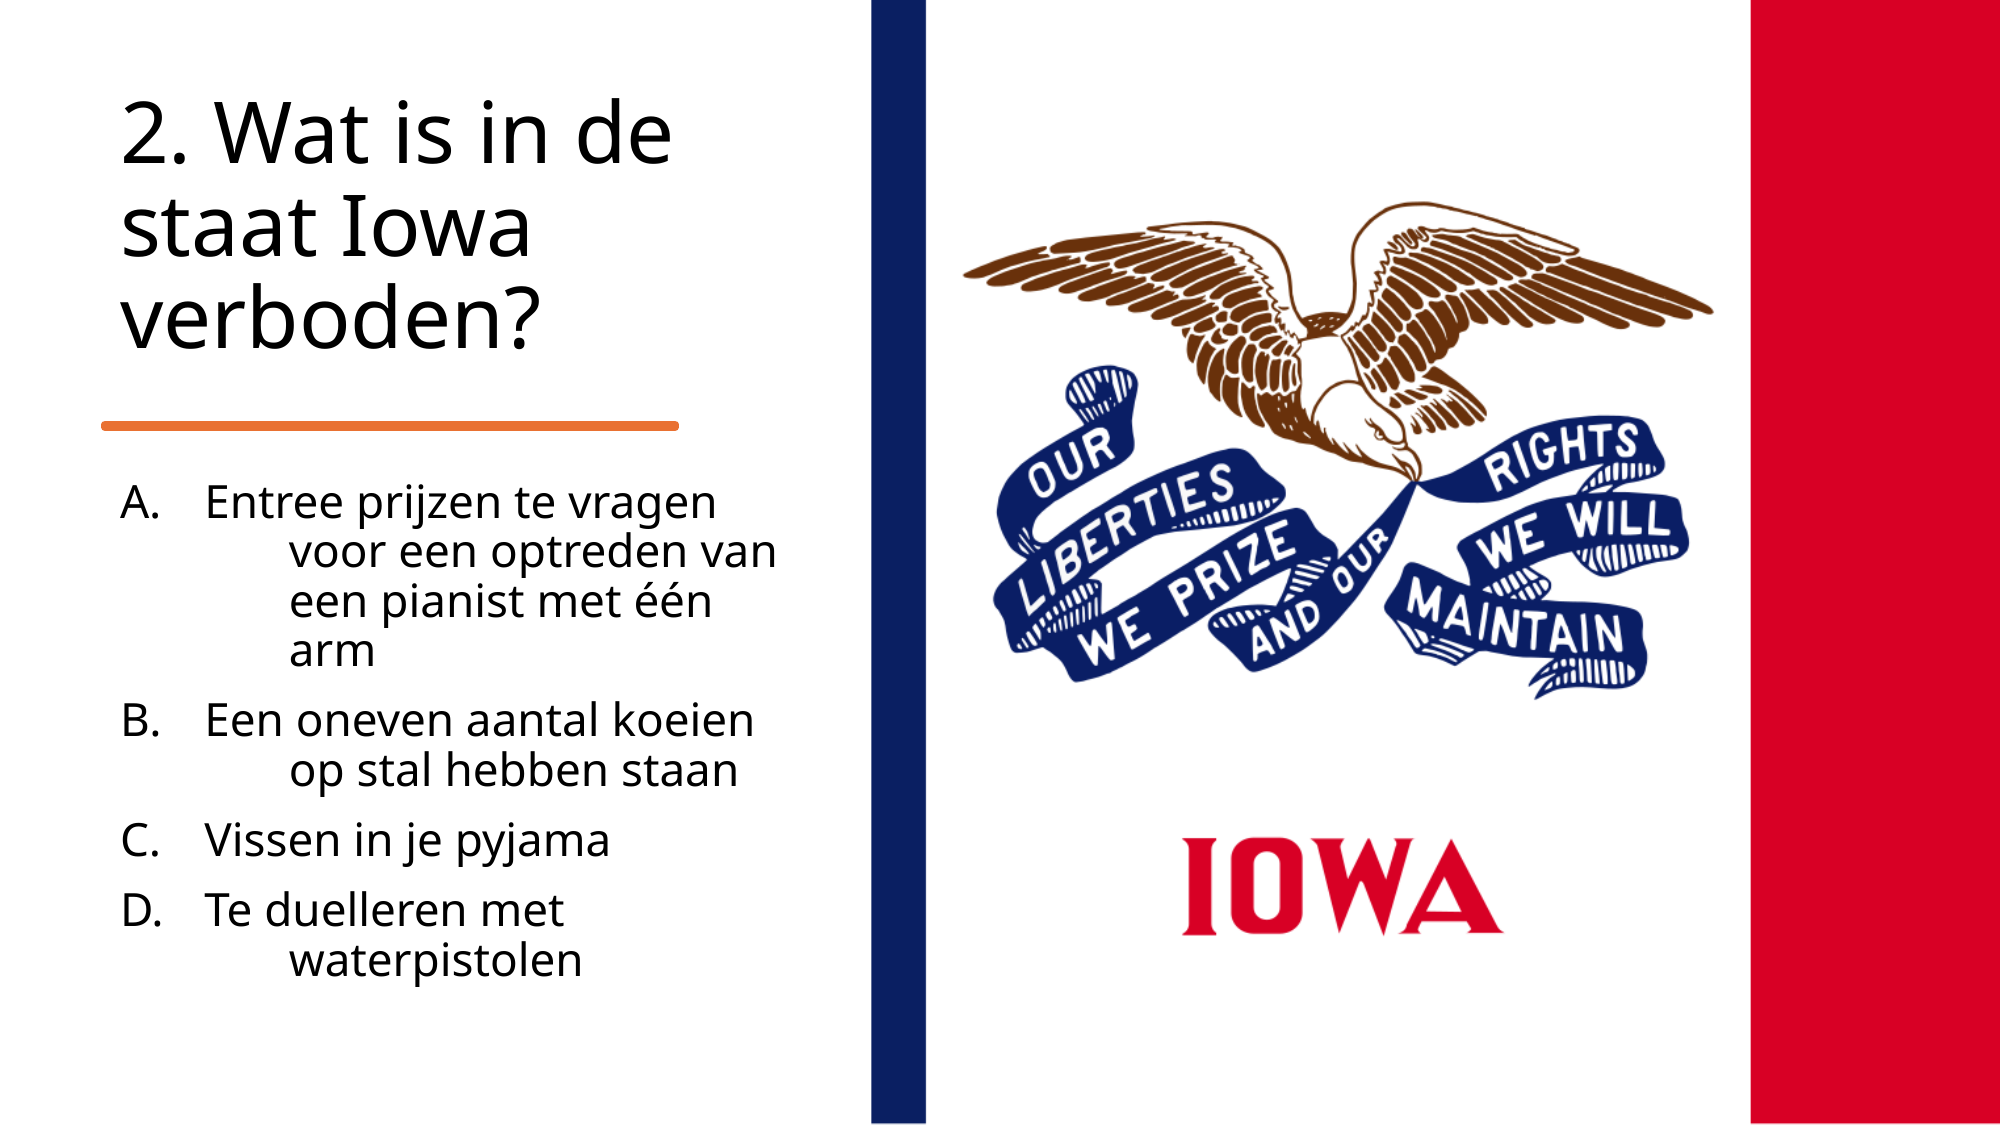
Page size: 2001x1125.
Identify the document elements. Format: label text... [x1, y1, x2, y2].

list Entree prijzen te vragen voor een optreden van een pianist met één arm Een oneven aantal koeien op stal hebben staan Vissen in je pyjama Te duelleren met waterpistolen [105, 471, 802, 1016]
title 2. Wat is in de staat Iowa verboden? [105, 53, 822, 375]
picture [871, 0, 2000, 1125]
text_box [0, 0, 871, 1125]
